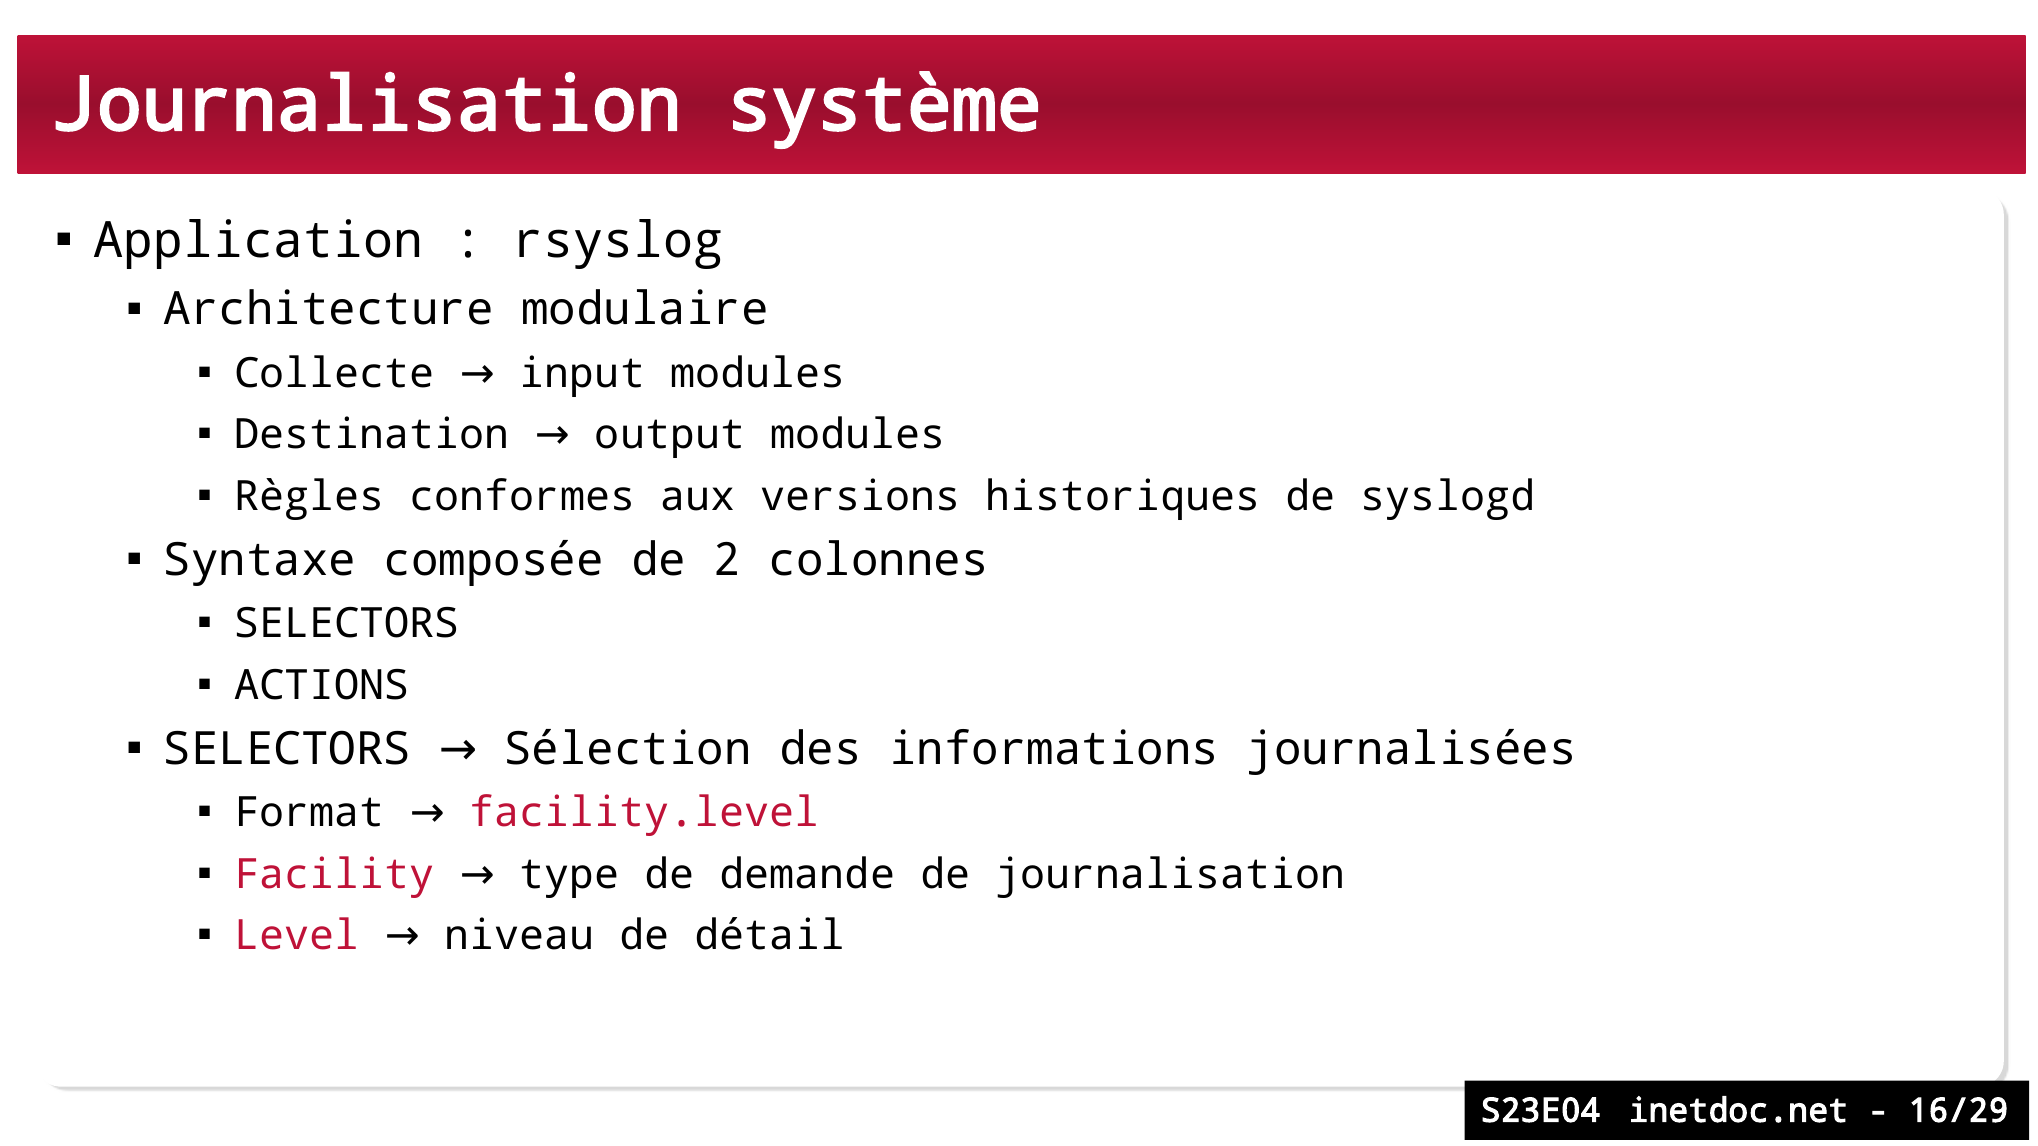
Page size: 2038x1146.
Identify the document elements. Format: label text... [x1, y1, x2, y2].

text_box Application : rsyslog Architecture modulaire Collecte → input modules Destination → output modules Règles conformes aux versions historiques de syslogd Syntaxe composée de 2 colonnes SELECTORS ACTIONS SELECTORS → Sélection des informations journalisées Format → facility.level Facility → type de demande de journalisation Level → niveau de détail [35, 188, 2004, 1087]
text_box S23E04 inetdoc.net - <numéro>/29 [1464, 1080, 2030, 1140]
text_box Journalisation système [17, 35, 2026, 174]
